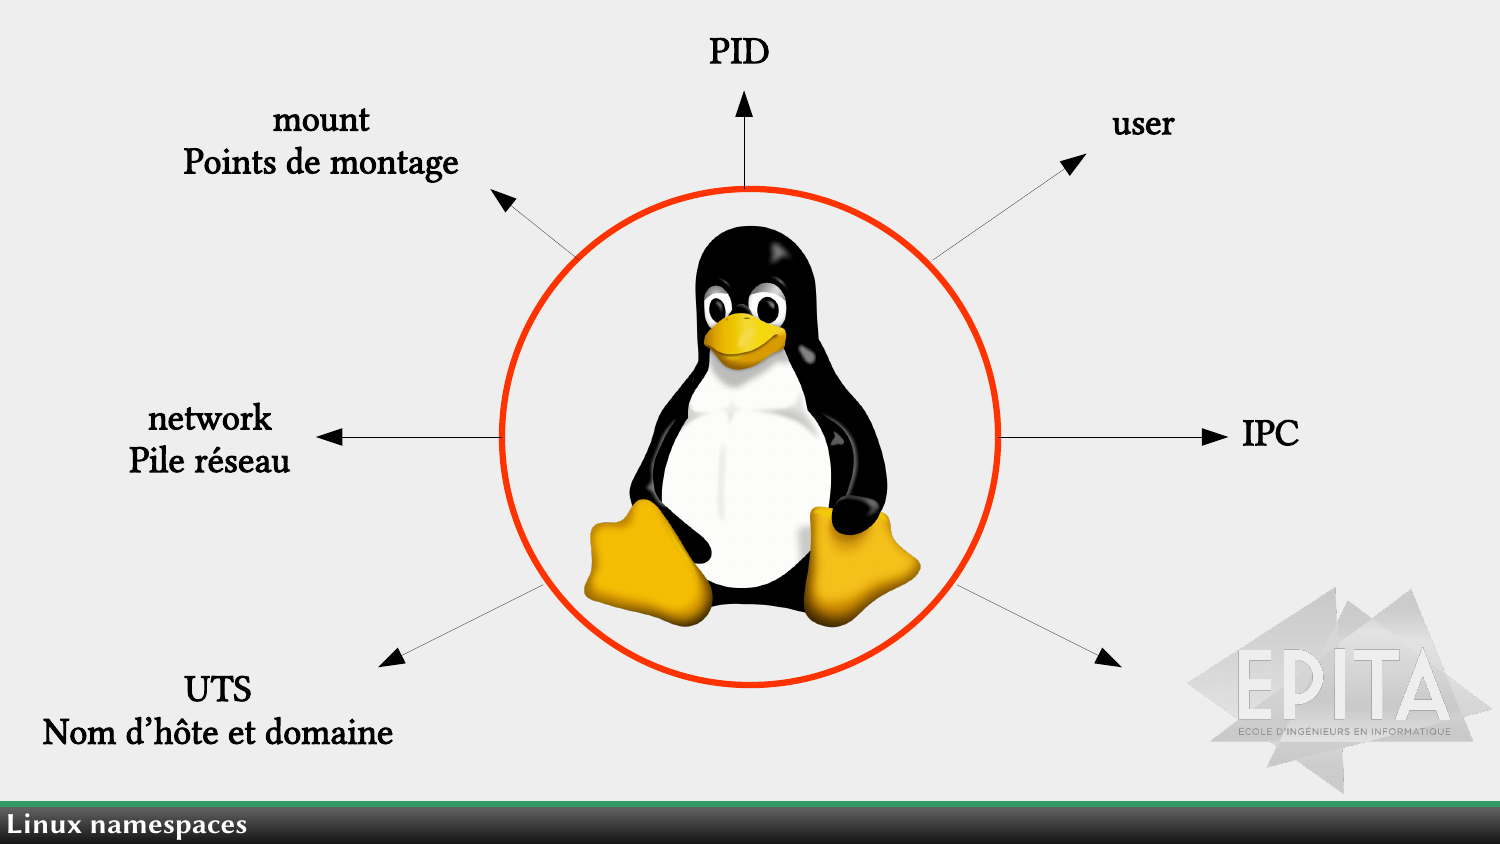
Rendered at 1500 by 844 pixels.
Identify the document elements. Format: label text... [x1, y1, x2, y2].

text_box UTS Nom d’hôte et domaine [43, 661, 426, 760]
picture [1187, 587, 1492, 794]
text_box network Pile réseau [129, 389, 308, 488]
text_box user [1112, 94, 1182, 150]
text_box IPC [1242, 405, 1304, 461]
picture [561, 199, 939, 645]
text_box PID [709, 23, 774, 79]
title Linux namespaces [5, 801, 1075, 844]
text_box mount Points de montage [183, 91, 485, 189]
